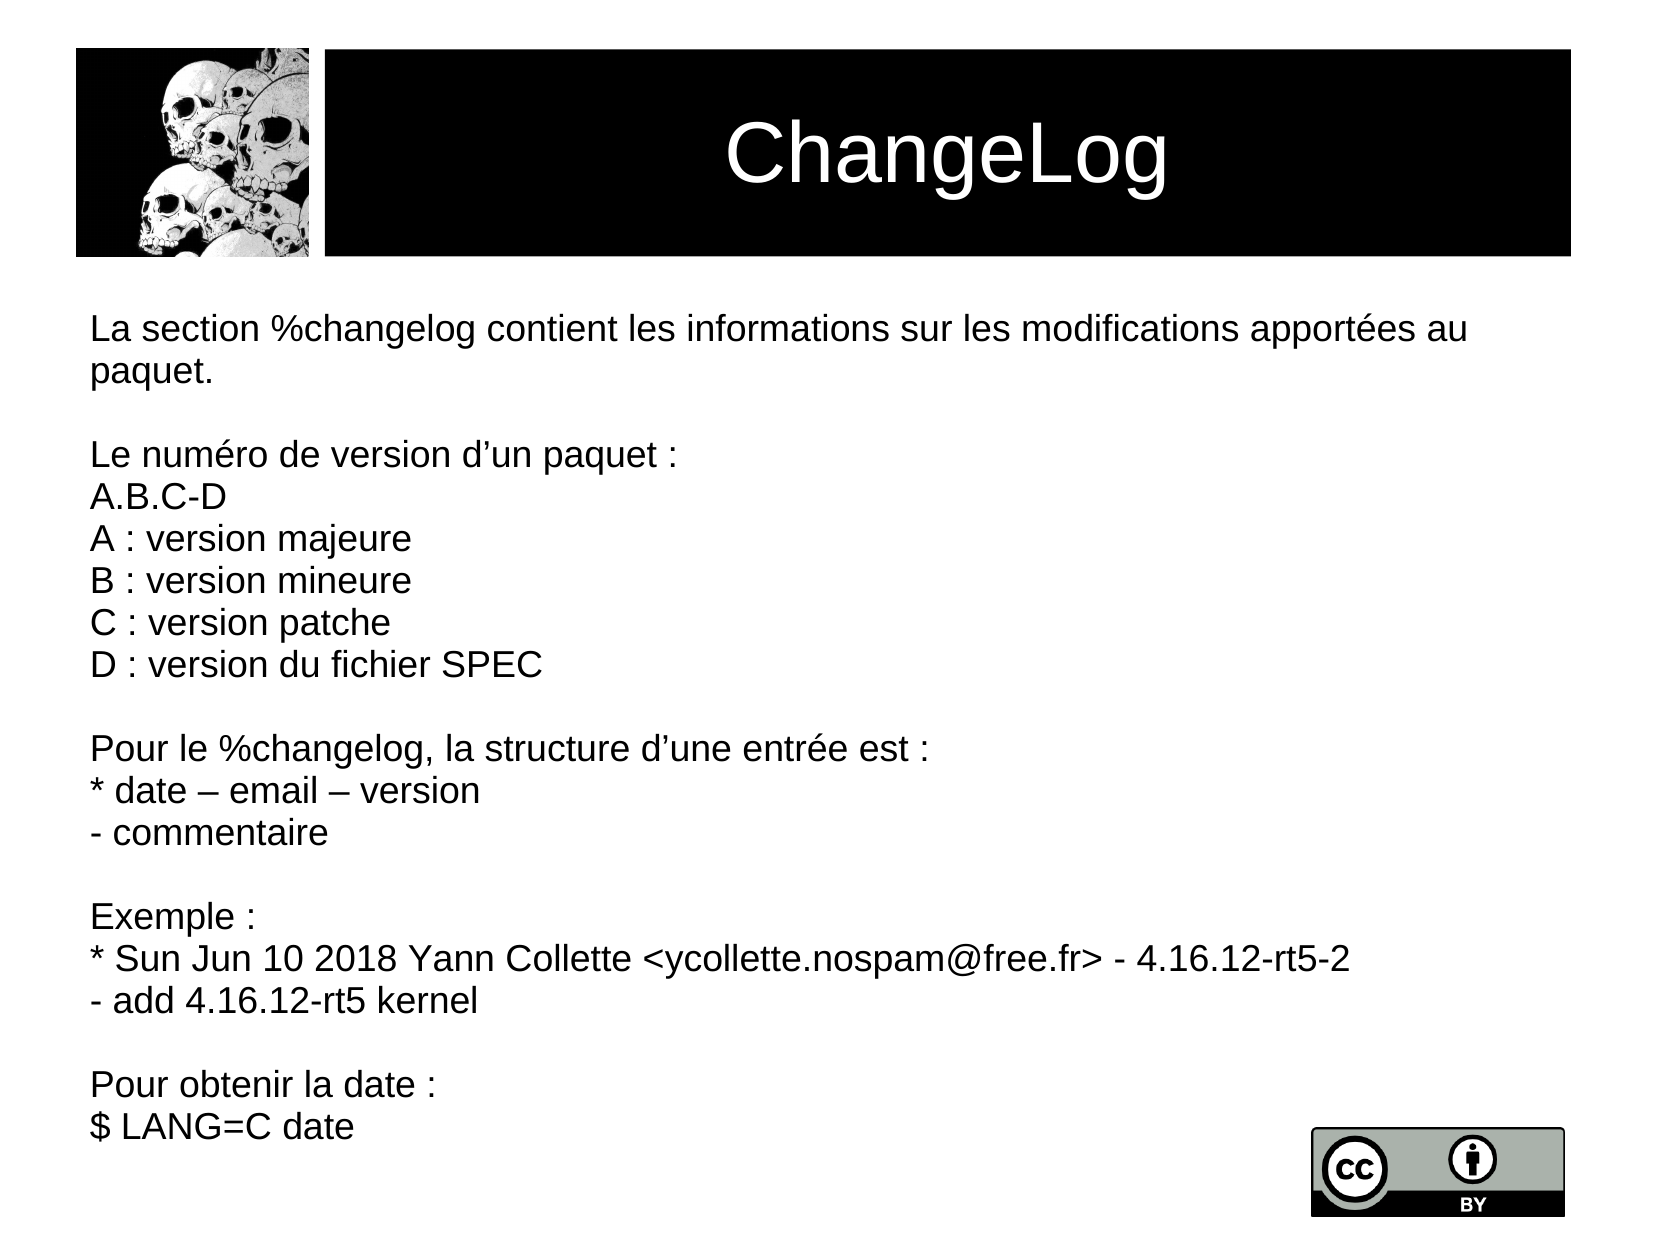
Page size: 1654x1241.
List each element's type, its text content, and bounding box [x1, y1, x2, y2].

title ChangeLog [324, 49, 1571, 257]
picture [1311, 1197, 1565, 1217]
picture [76, 48, 309, 257]
text_box La section %changelog contient les informations sur les modifications apportées au paquet. Le numéro de version d’un paquet : A.B.C-D A : version majeure B : version mineure C : version patche D : version du fichier SPEC Pour le %changelog, la structure d’une entrée est : * date – email – version - commentaire Exemple : * Sun Jun 10 2018 Yann Collette <ycollette.nospam@free.fr> - 4.16.12-rt5-2 - add 4.16.12-rt5 kernel Pour obtenir la date : $ LANG=C date [75, 300, 1576, 1197]
